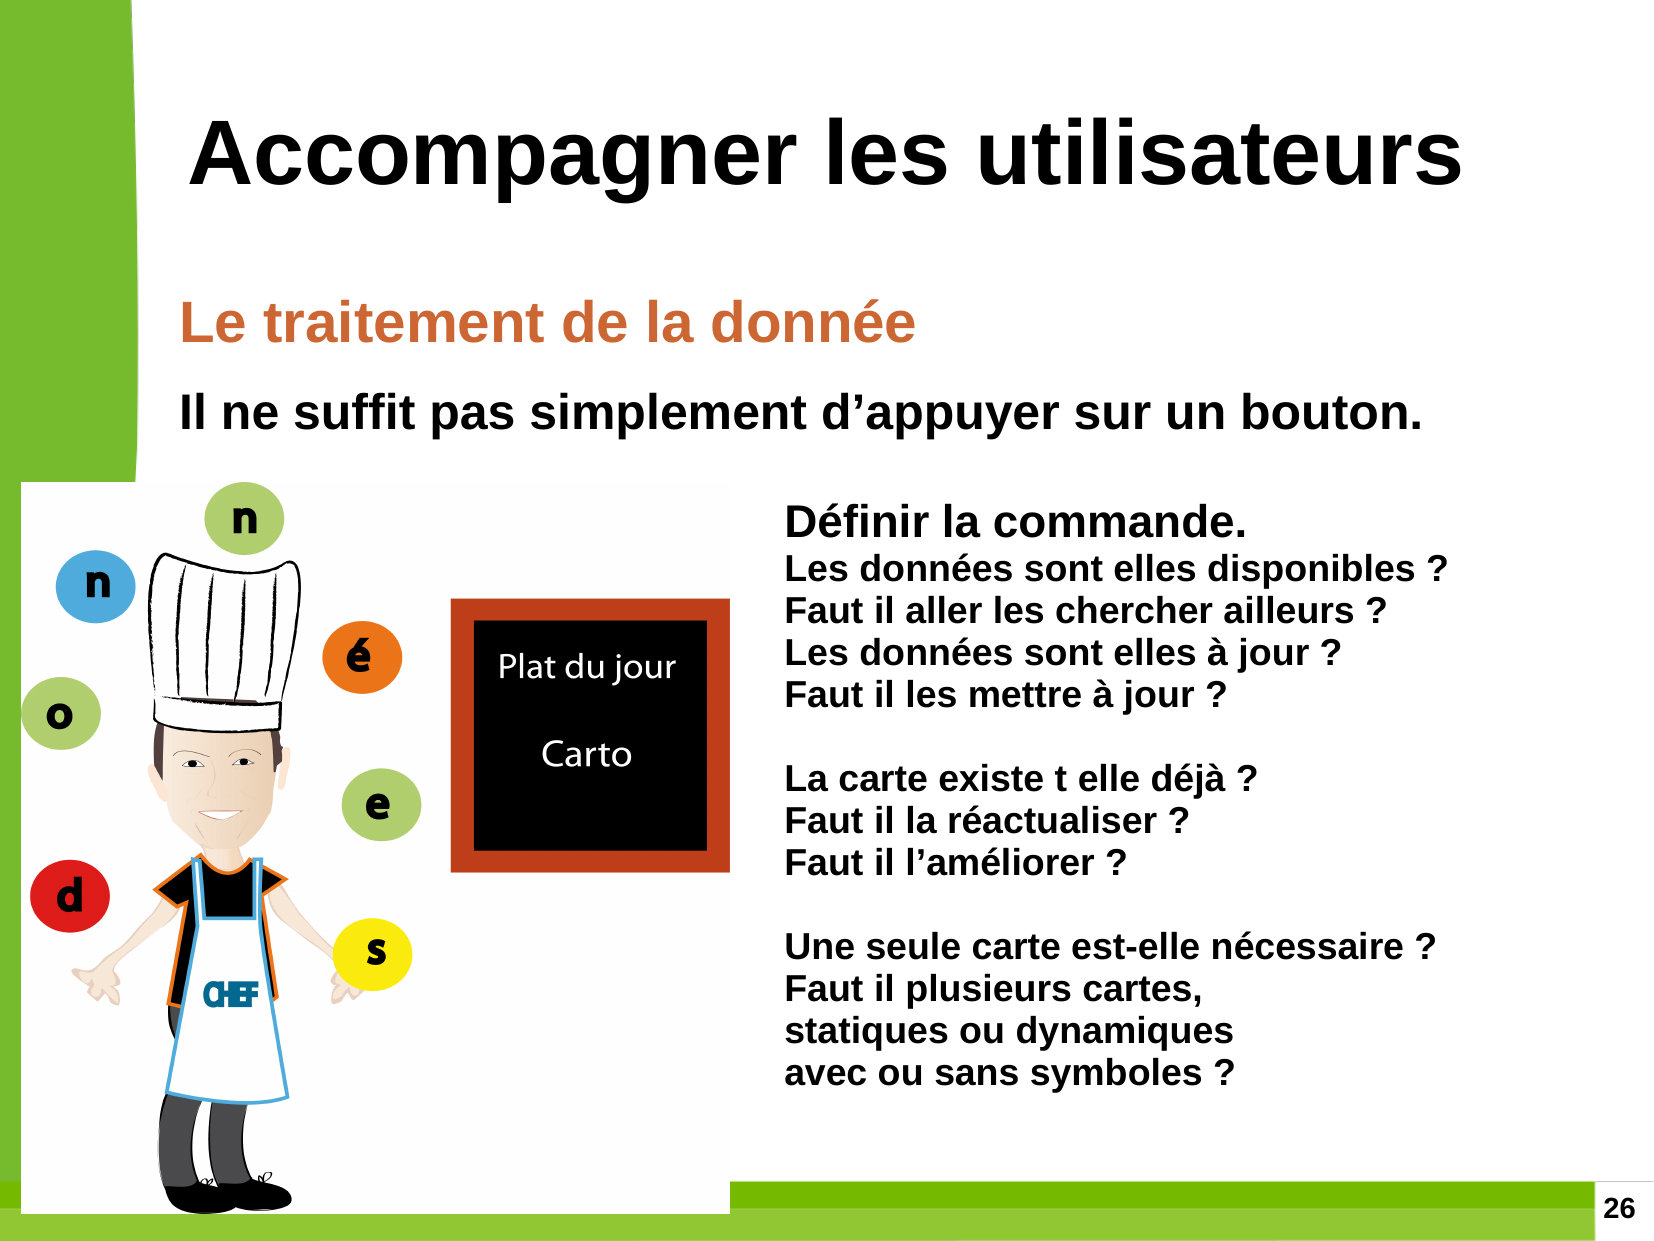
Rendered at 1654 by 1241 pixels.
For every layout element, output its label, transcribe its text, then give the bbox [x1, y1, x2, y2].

title Accompagner les utilisateurs [82, 49, 1571, 257]
picture [0, 0, 1654, 1241]
list Le traitement de la donnée Il ne suffit pas simplement d’appuyer sur un bouton. [179, 290, 1613, 444]
text_box Définir la commande. Les données sont elles disponibles ? Faut il aller les chercher ailleurs ? Les données sont elles à jour ? Faut il les mettre à jour ? La carte existe t elle déjà ? Faut il la réactualiser ? Faut il l’améliorer ? Une seule carte est-elle nécessaire ? Faut il plusieurs cartes, statiques ou dynamiques avec ou sans symboles ? [769, 488, 1548, 1162]
